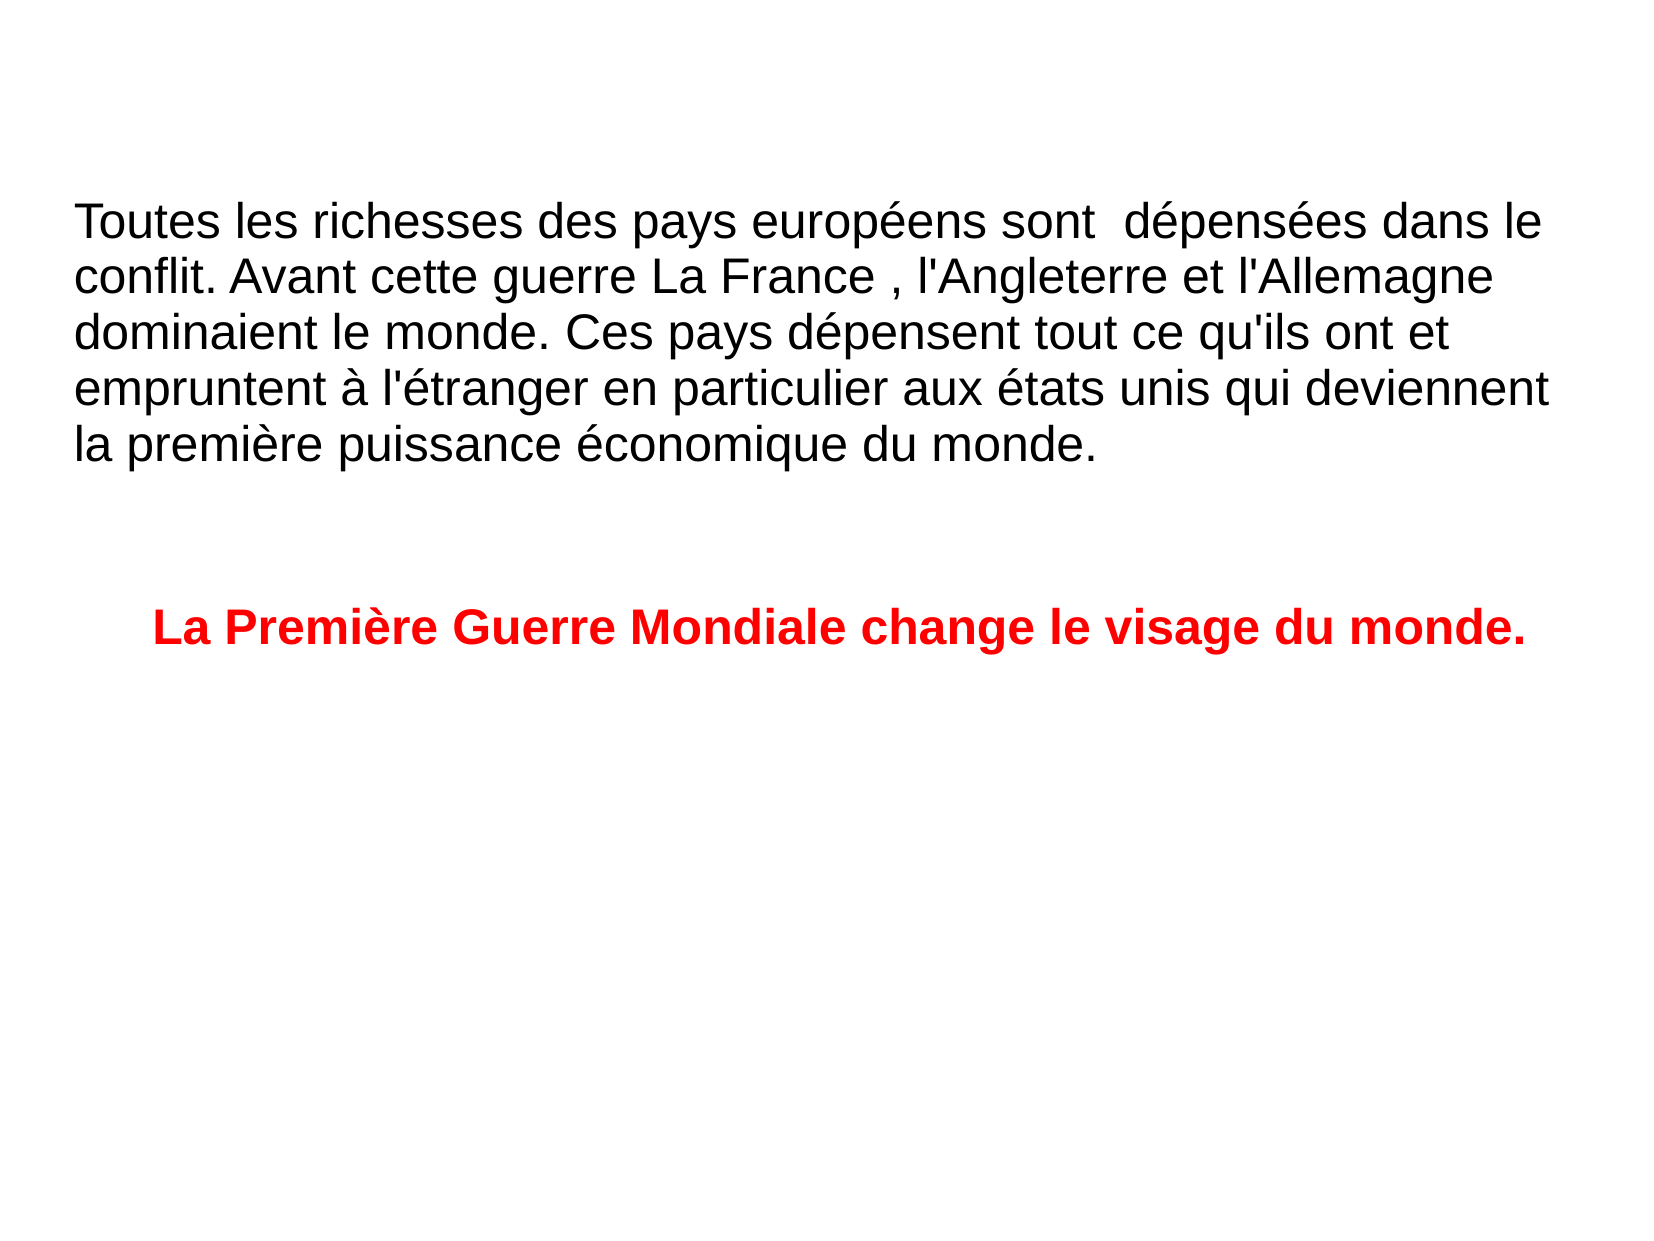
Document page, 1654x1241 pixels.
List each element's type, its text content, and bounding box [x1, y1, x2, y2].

text_box Toutes les richesses des pays européens sont dépensées dans le conflit. Avant cette guerre La France , l'Angleterre et l'Allemagne dominaient le monde. Ces pays dépensent tout ce qu'ils ont et empruntent à l'étranger en particulier aux états unis qui deviennent la première puissance économique du monde. [59, 185, 1595, 916]
text_box La Première Guerre Mondiale change le visage du monde. [137, 591, 1543, 664]
